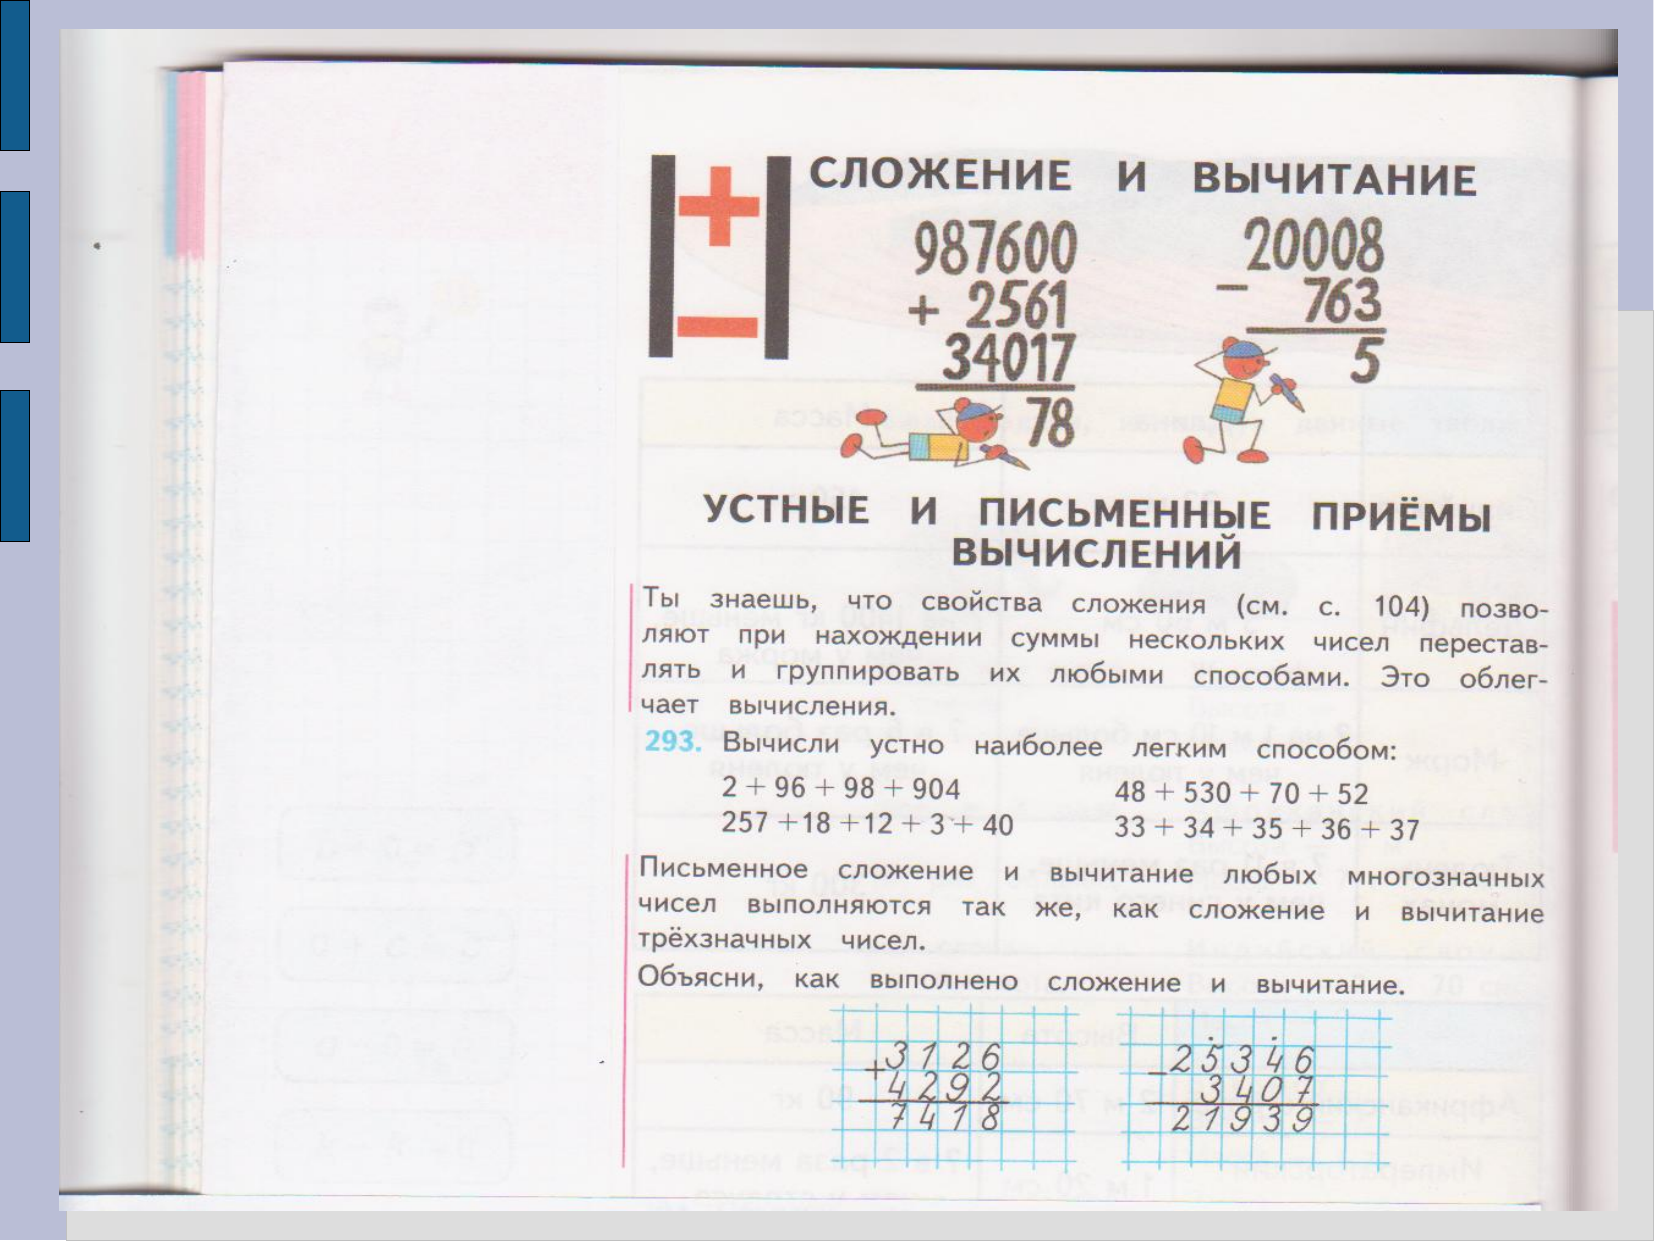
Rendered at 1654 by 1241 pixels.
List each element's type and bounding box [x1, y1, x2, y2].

picture [59, 29, 1618, 1211]
